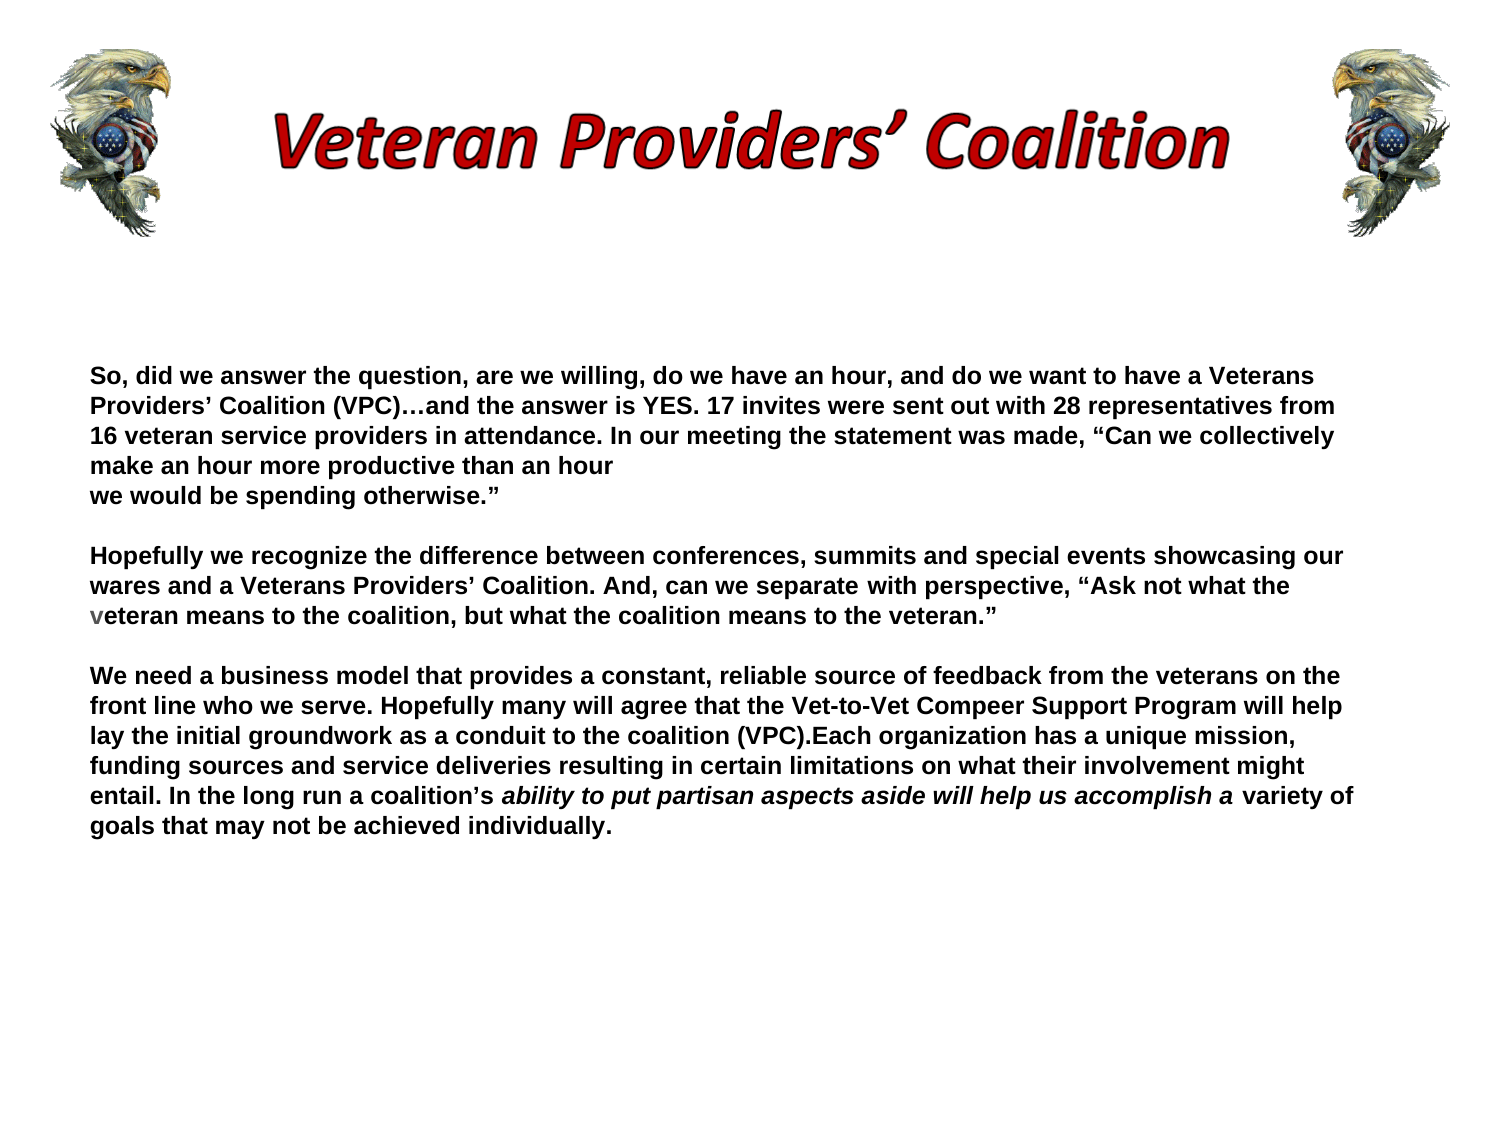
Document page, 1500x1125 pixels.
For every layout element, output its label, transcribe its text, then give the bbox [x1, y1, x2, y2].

picture [50, 43, 1450, 237]
text_box So, did we answer the question, are we willing, do we have an hour, and do we want to have a Veterans Providers’ Coalition (VPC)…and the answer is YES. 17 invites were sent out with 28 representatives from 16 veteran service providers in attendance. In our meeting the statement was made, “Can we collectively make an hour more productive than an hour we would be spending otherwise.” Hopefully we recognize the difference between conferences, summits and special events showcasing our wares and a Veterans Providers’ Coalition. And, can we separate with perspective, “Ask not what the veteran means to the coalition, but what the coalition means to the veteran.” We need a business model that provides a constant, reliable source of feedback from the veterans on the front line who we serve. Hopefully many will agree that the Vet-to-Vet Compeer Support Program will help lay the initial groundwork as a conduit to the coalition (VPC).Each organization has a unique mission, funding sources and service deliveries resulting in certain limitations on what their involvement might entail. In the long run a coalition’s ability to put partisan aspects aside will help us accomplish a variety of goals that may not be achieved individually. [74, 262, 1388, 1013]
